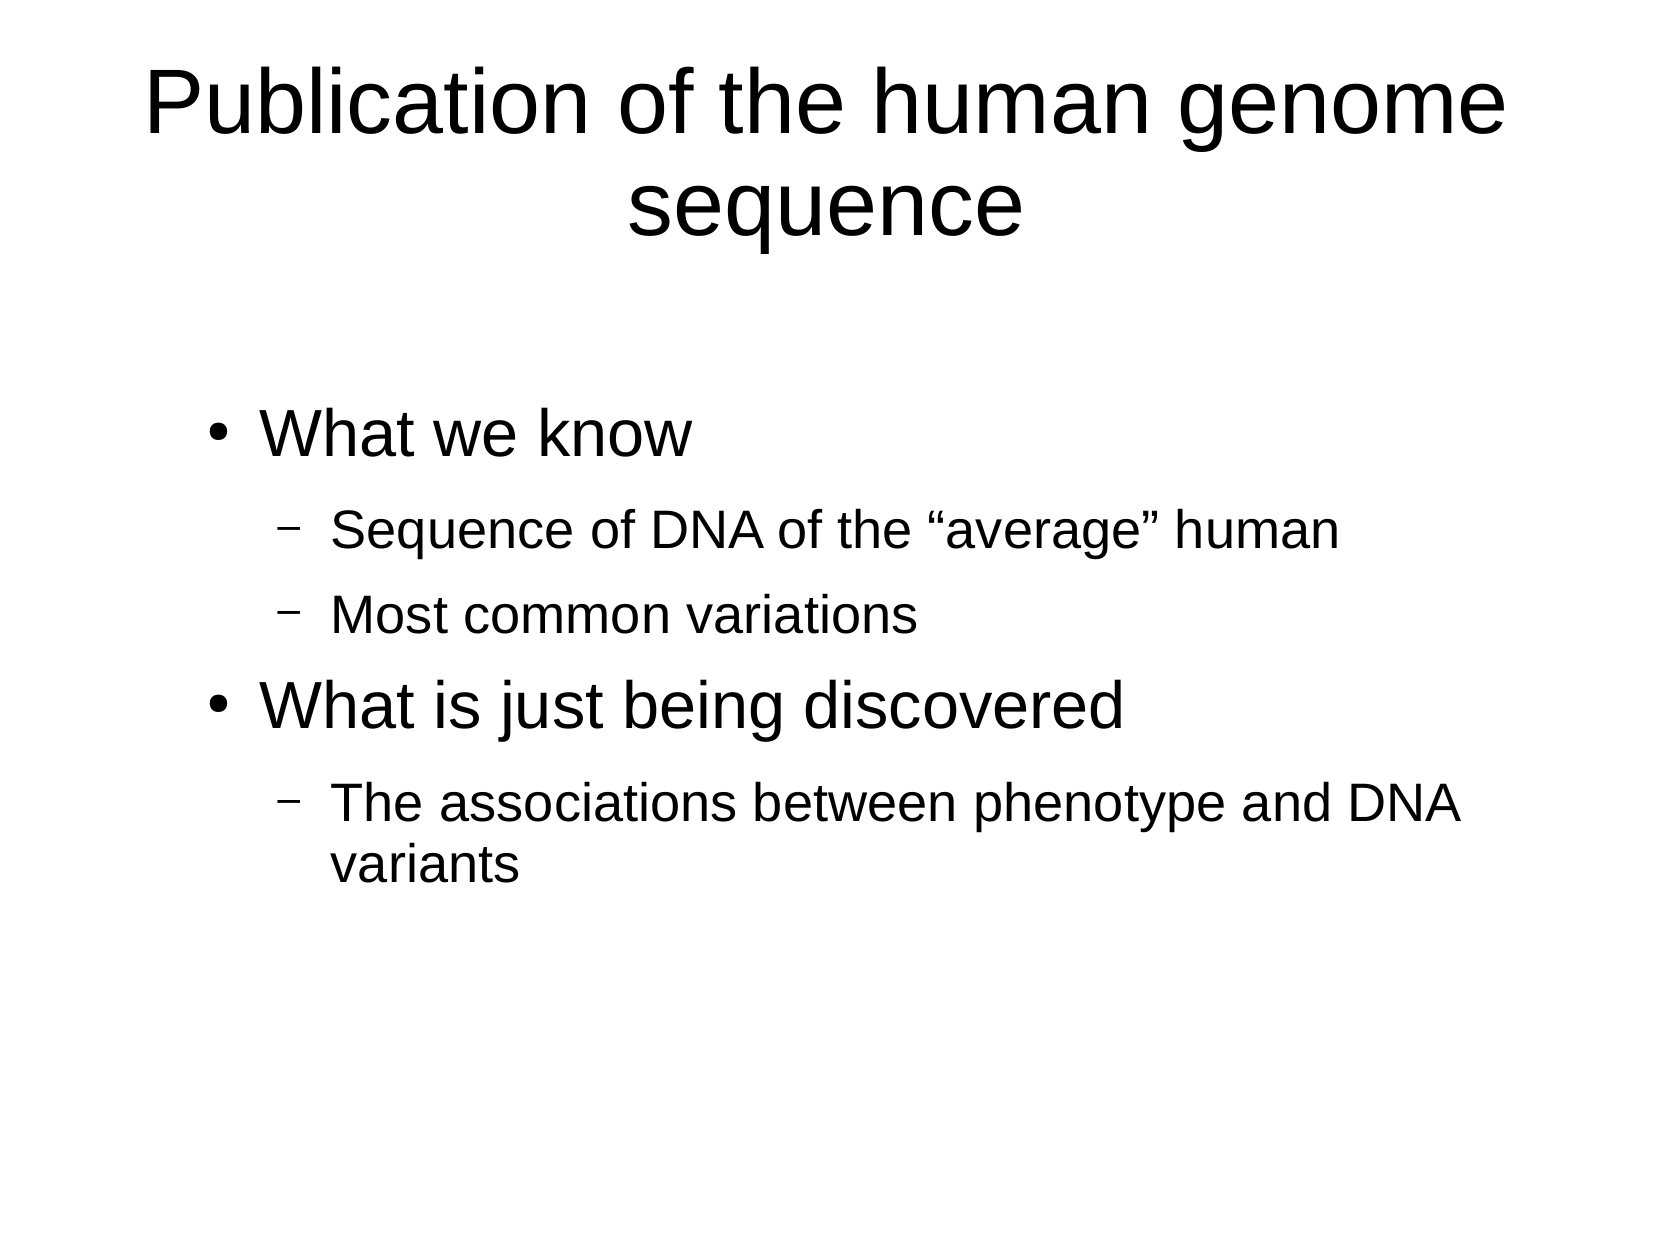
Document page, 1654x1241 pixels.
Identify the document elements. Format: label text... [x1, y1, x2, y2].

list What we know Sequence of DNA of the “average” human Most common variations What is just being discovered The associations between phenotype and DNA variants [188, 395, 1477, 1215]
title Publication of the human genome sequence [82, 49, 1571, 257]
